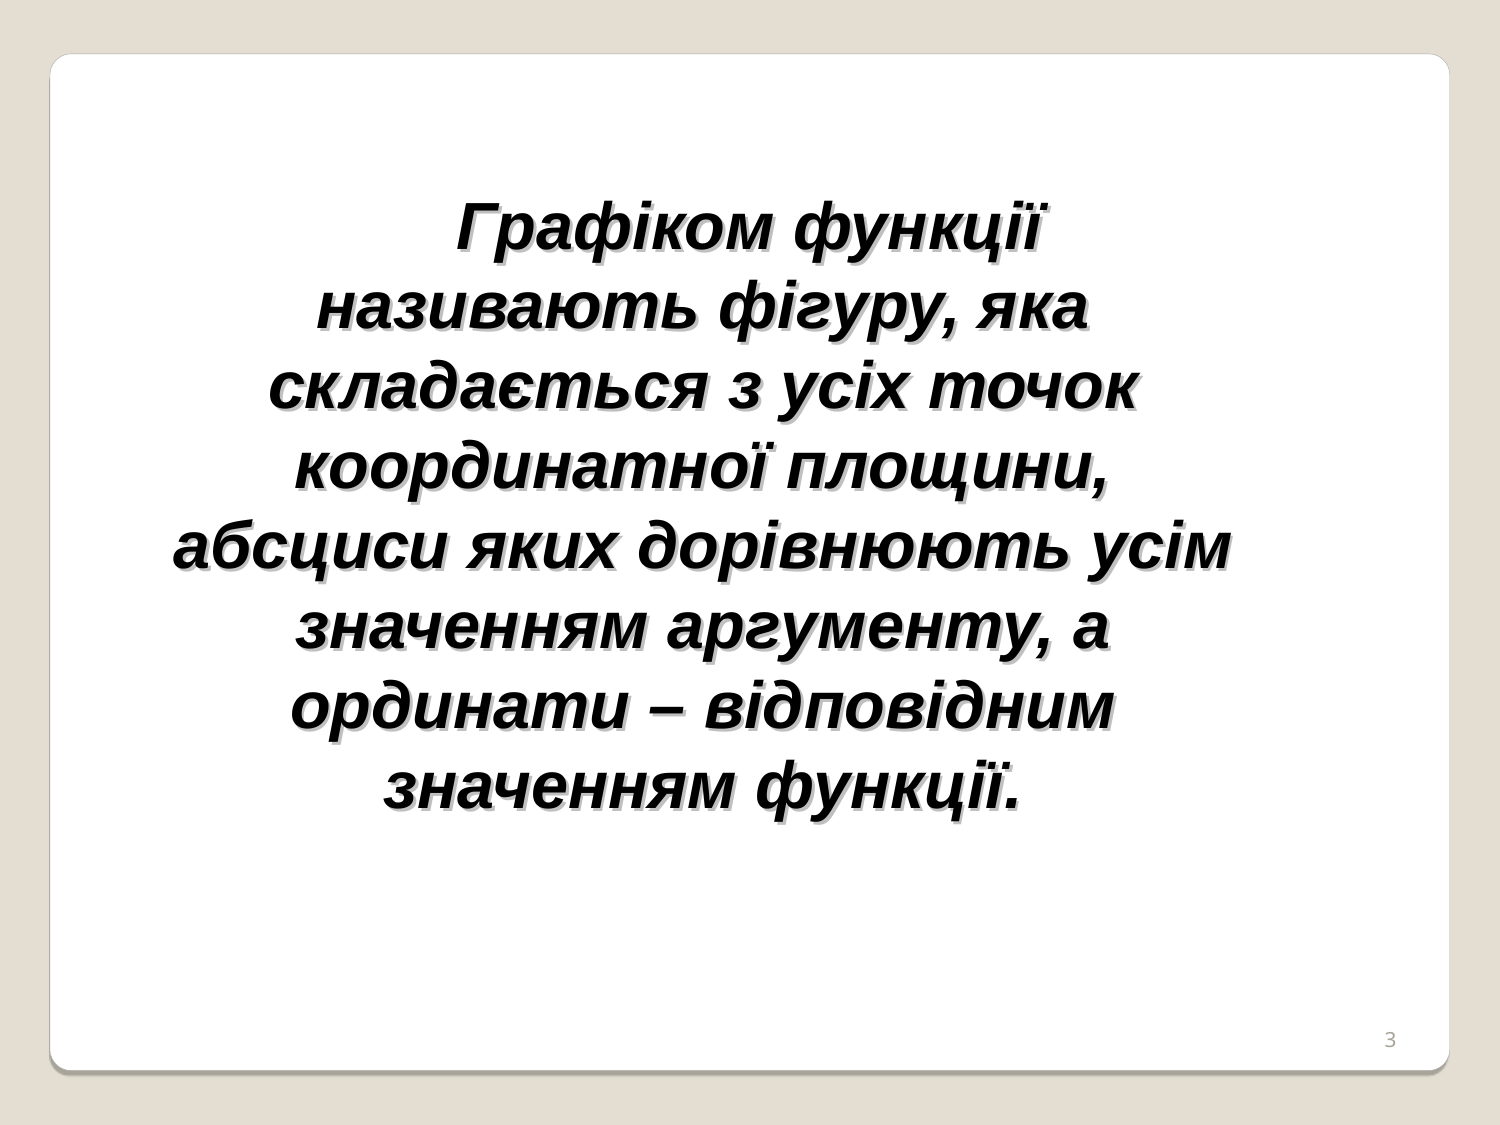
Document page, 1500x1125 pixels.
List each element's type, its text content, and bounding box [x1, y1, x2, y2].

text_box Графіком функції називають фігуру, яка складається з усіх точок координатної площини, абсциси яких дорівнюють усім значенням аргументу, а ординати – відповідним значенням функції. [150, 175, 1257, 830]
text_box [1369, 1002, 1445, 1063]
